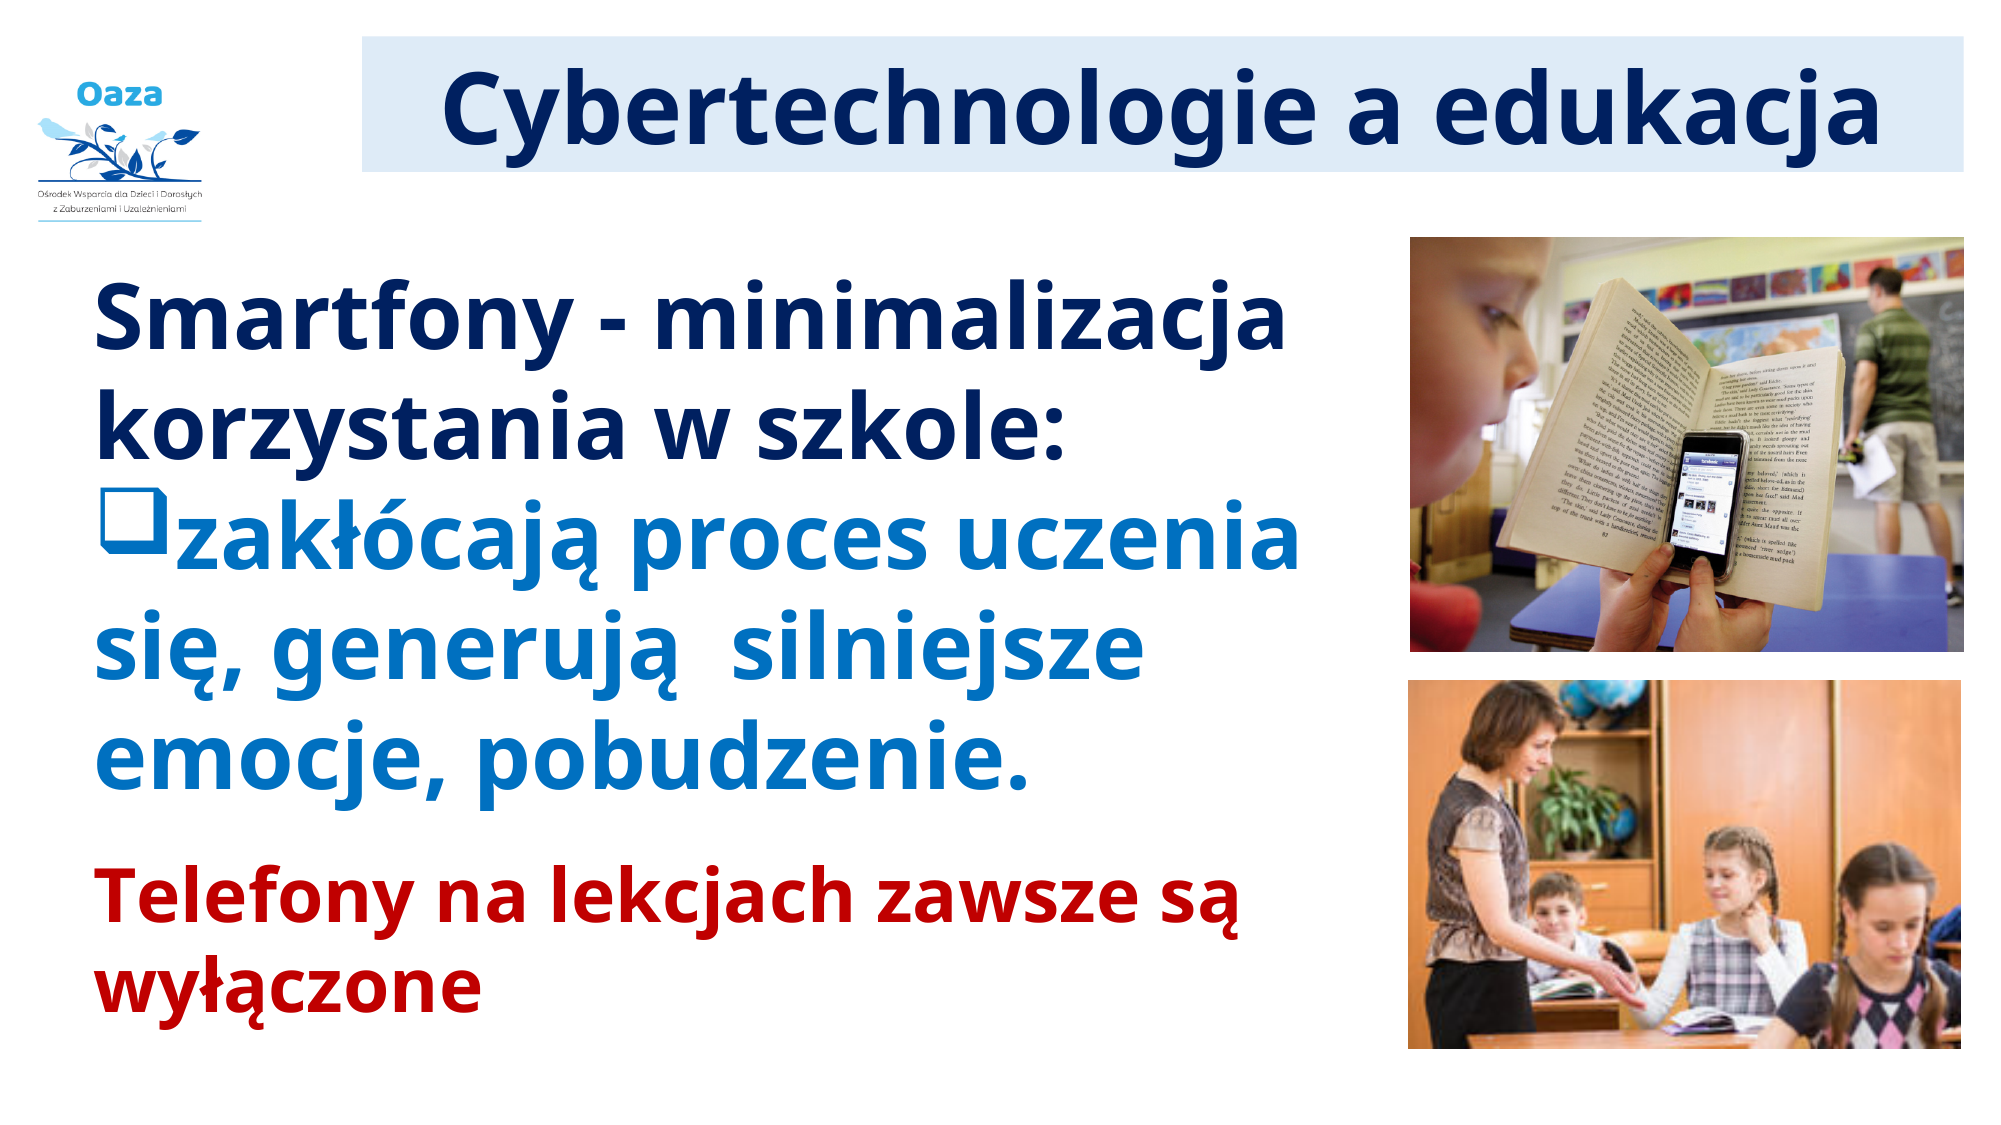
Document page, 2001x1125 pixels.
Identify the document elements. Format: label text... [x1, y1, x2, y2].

text_box Smartfony - minimalizacja korzystania w szkole: zakłócają proces uczenia się, generują silniejsze emocje, pobudzenie. Telefony na lekcjach zawsze są wyłączone [78, 250, 1390, 1125]
text_box Cybertechnologie a edukacja [362, 36, 1964, 172]
picture [1408, 680, 1961, 1049]
picture [36, 56, 203, 223]
picture [1410, 237, 1964, 652]
